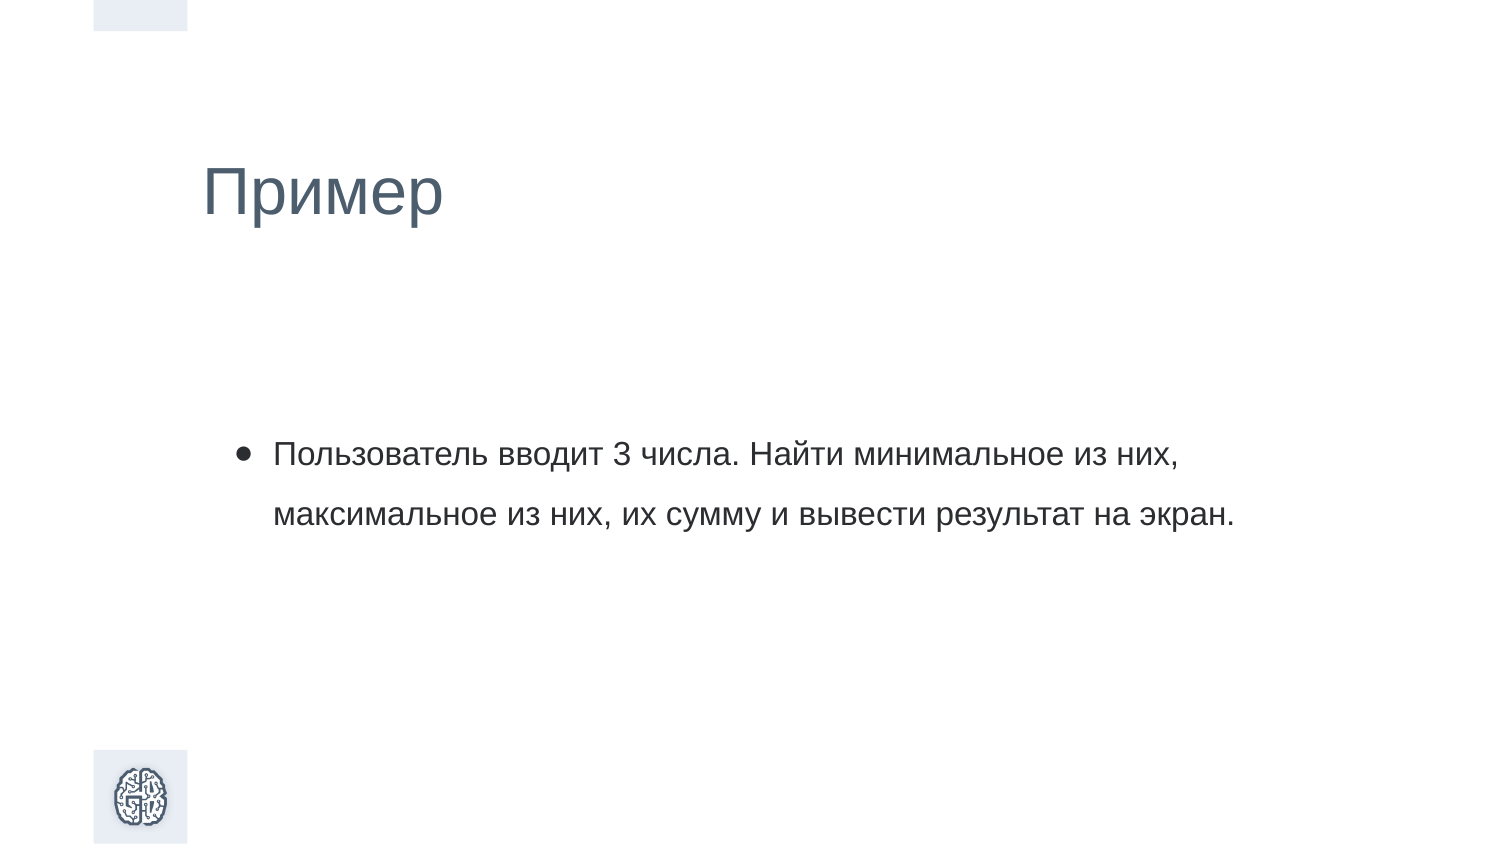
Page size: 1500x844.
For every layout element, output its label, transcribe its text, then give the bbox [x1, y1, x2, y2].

picture [106, 760, 175, 834]
text_box Пример [187, 93, 1312, 259]
text_box Пользователь вводит 3 числа. Найти минимальное из них, максимальное из них, их сумму и вывести результат на экран. [187, 259, 1312, 684]
